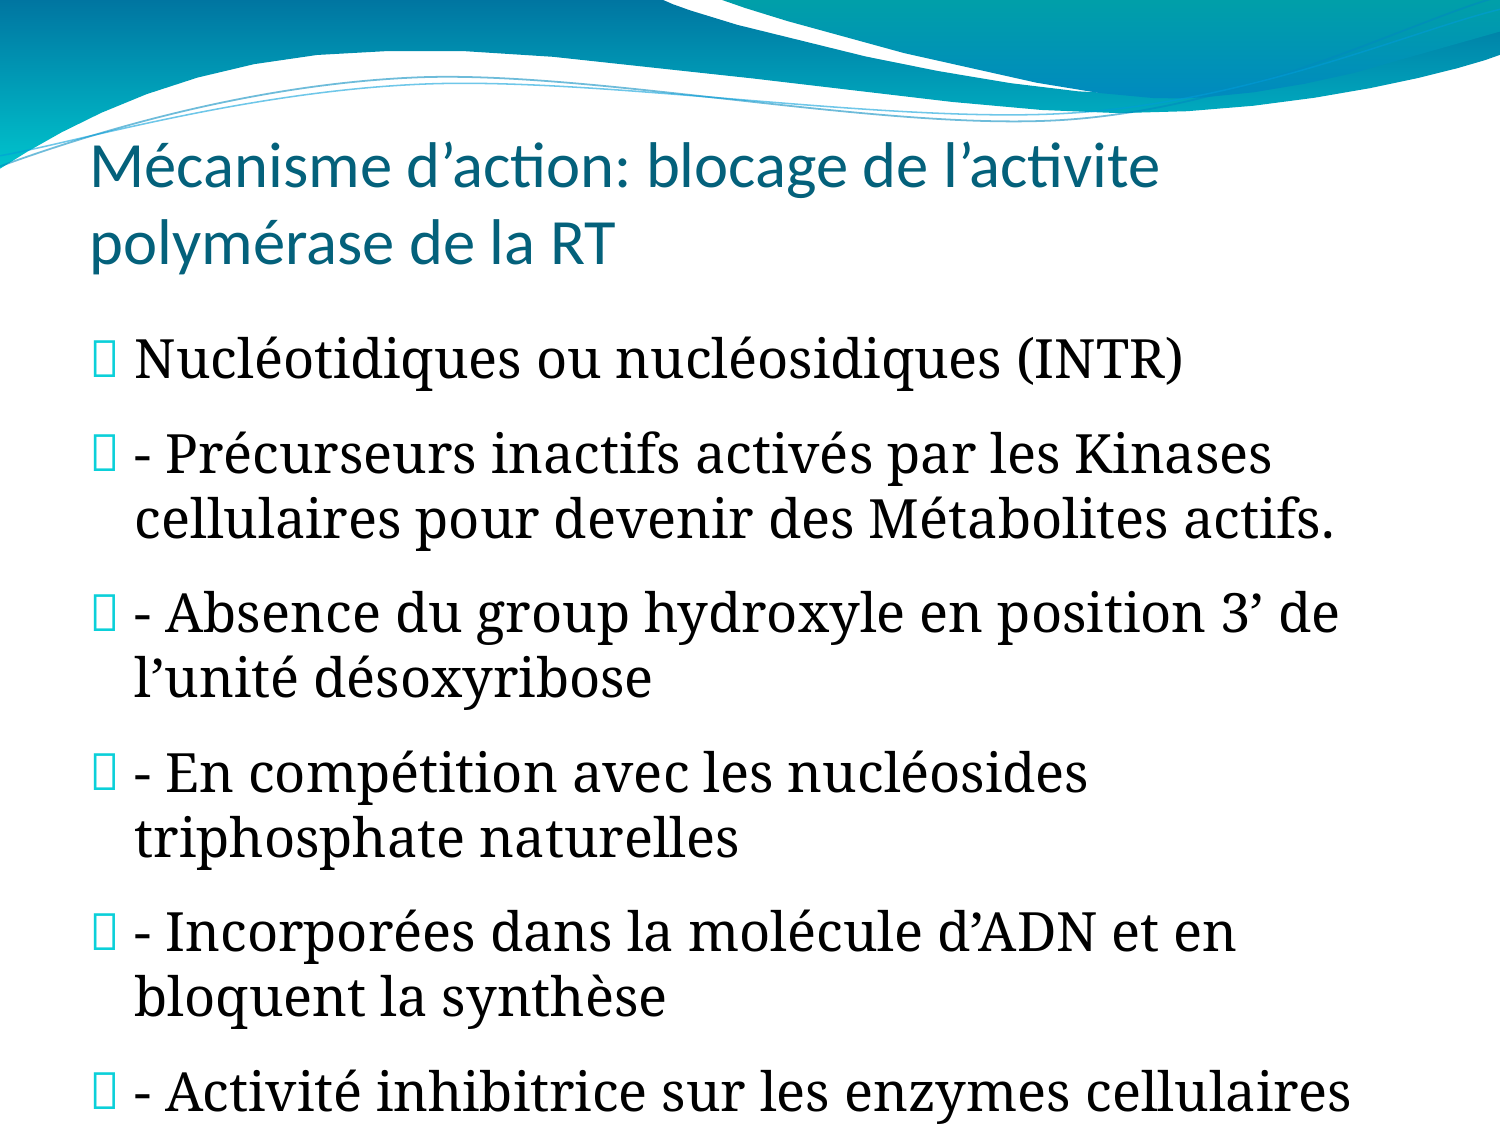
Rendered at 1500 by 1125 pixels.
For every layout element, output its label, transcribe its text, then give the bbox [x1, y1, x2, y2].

title Mécanisme d’action: blocage de l’activite polymérase de la RT [75, 115, 1425, 317]
list Nucléotidiques ou nucléosidiques (INTR) - Précurseurs inactifs activés par les Kinases cellulaires pour devenir des Métabolites actifs. - Absence du group hydroxyle en position 3’ de l’unité désoxyribose - En compétition avec les nucléosides triphosphate naturelles - Incorporées dans la molécule d’ADN et en bloquent la synthèse - Activité inhibitrice sur les enzymes cellulaires (DNA polymérases) et toxicité mitochondriale (cardiomyopathies, anémia,....) Non-Nucléotidiques ou non-nucléosidiques (INNTR) - Sont des inhibiteurs non compétitifs, très spécifiques - Se lient à un site qui est à proximité, mais est distinct, du site catalytique - Peu toxiques - Sélection rapide de mutants résistants (K103N and Y181C) [75, 317, 1425, 1038]
